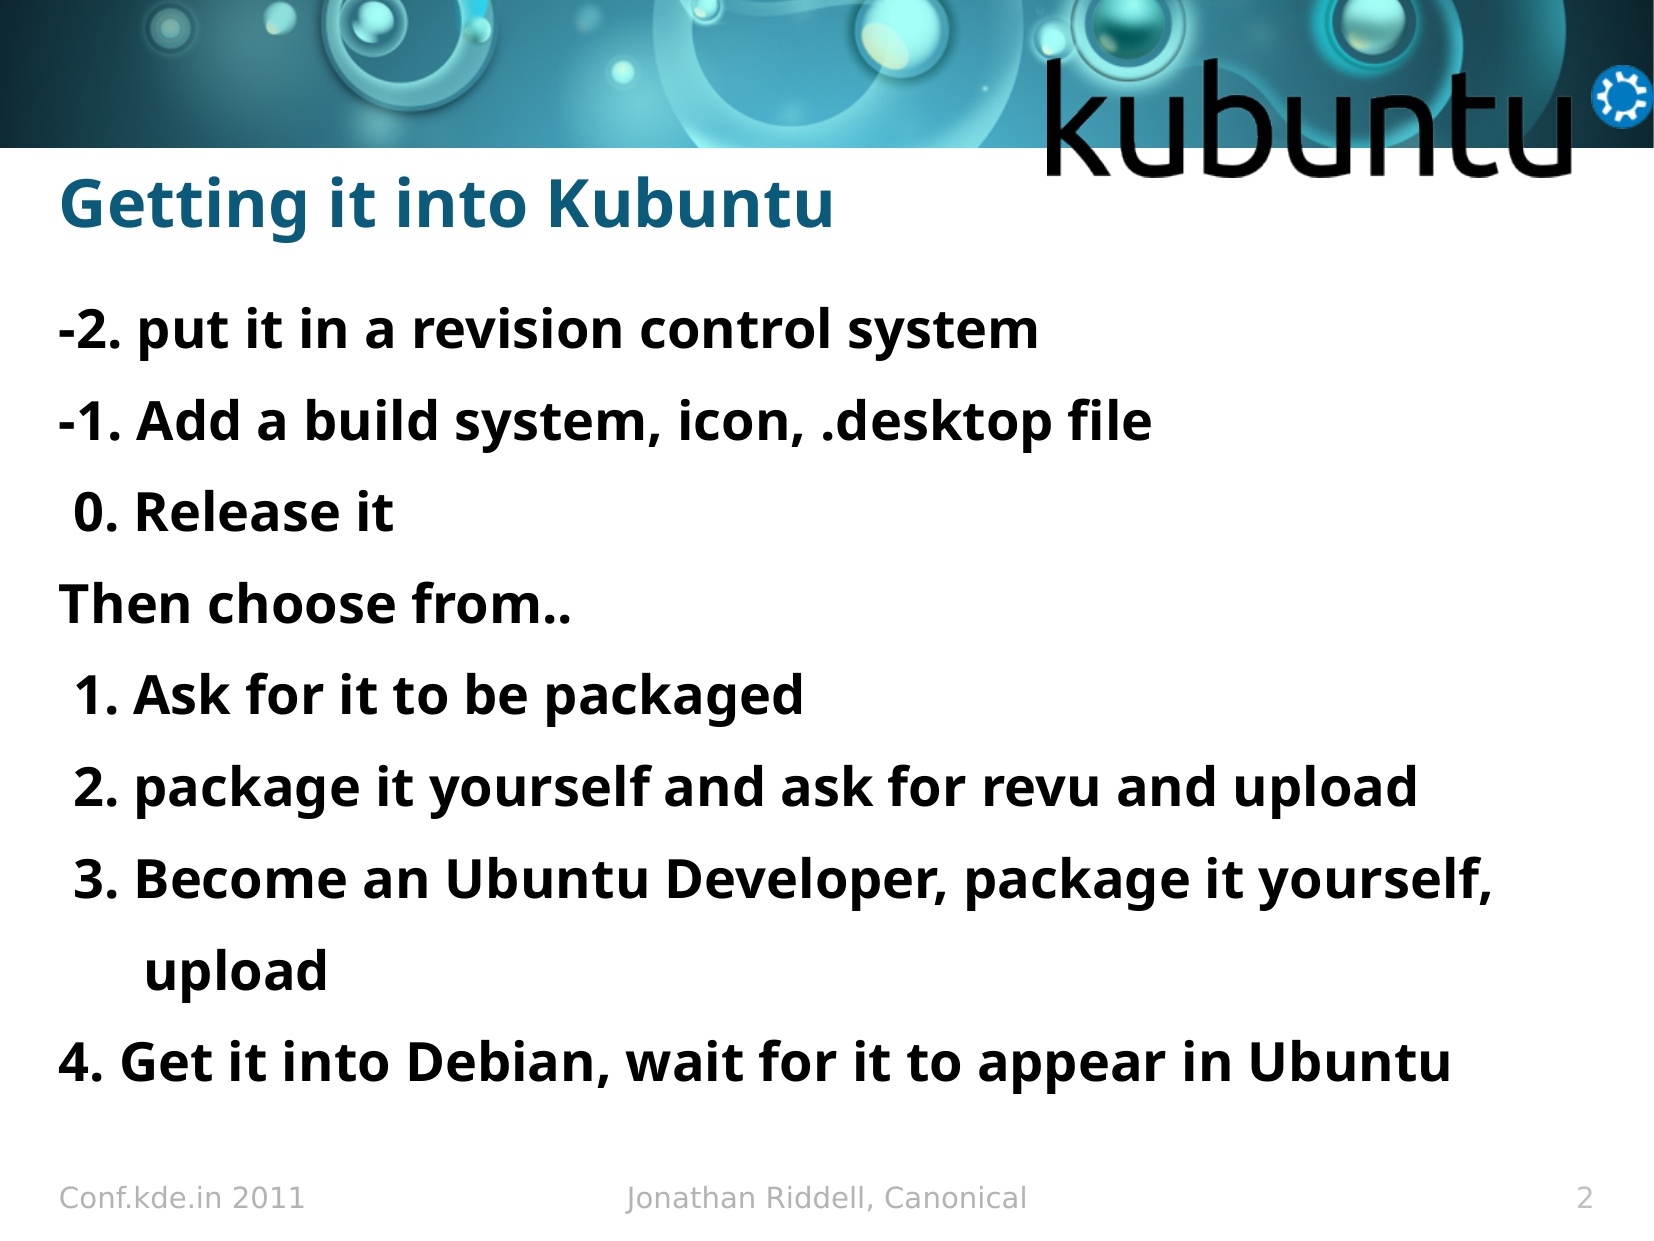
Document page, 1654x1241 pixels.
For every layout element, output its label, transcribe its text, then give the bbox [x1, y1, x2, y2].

list -2. put it in a revision control system -1. Add a build system, icon, .desktop file 0. Release it Then choose from.. 1. Ask for it to be packaged 2. package it yourself and ask for revu and upload 3. Become an Ubuntu Developer, package it yourself, upload 4. Get it into Debian, wait for it to appear in Ubuntu [59, 290, 1595, 1109]
title Getting it into Kubuntu [59, 147, 1595, 257]
picture [0, 0, 1654, 178]
